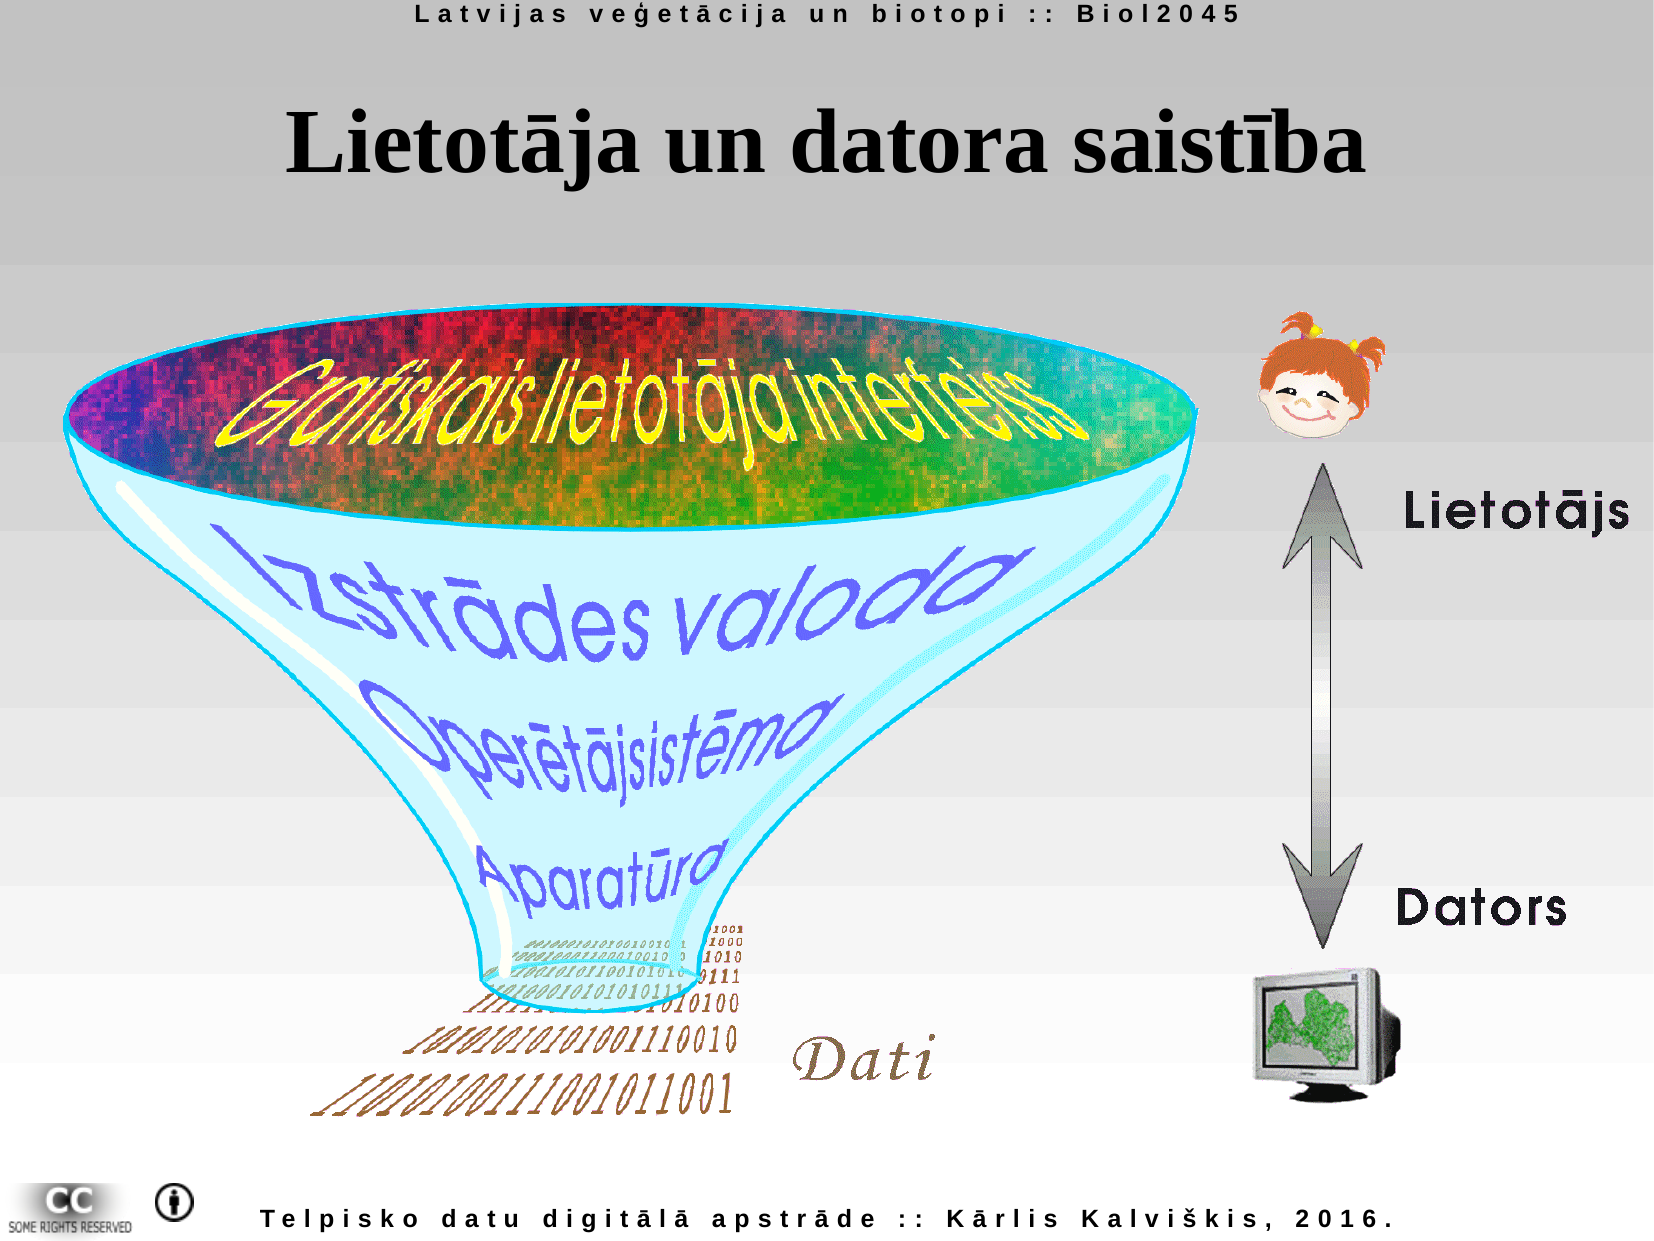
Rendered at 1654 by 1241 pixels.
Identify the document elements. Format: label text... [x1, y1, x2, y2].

title Lietotāja un datora saistība [59, 37, 1596, 246]
picture [0, 0, 1654, 1241]
